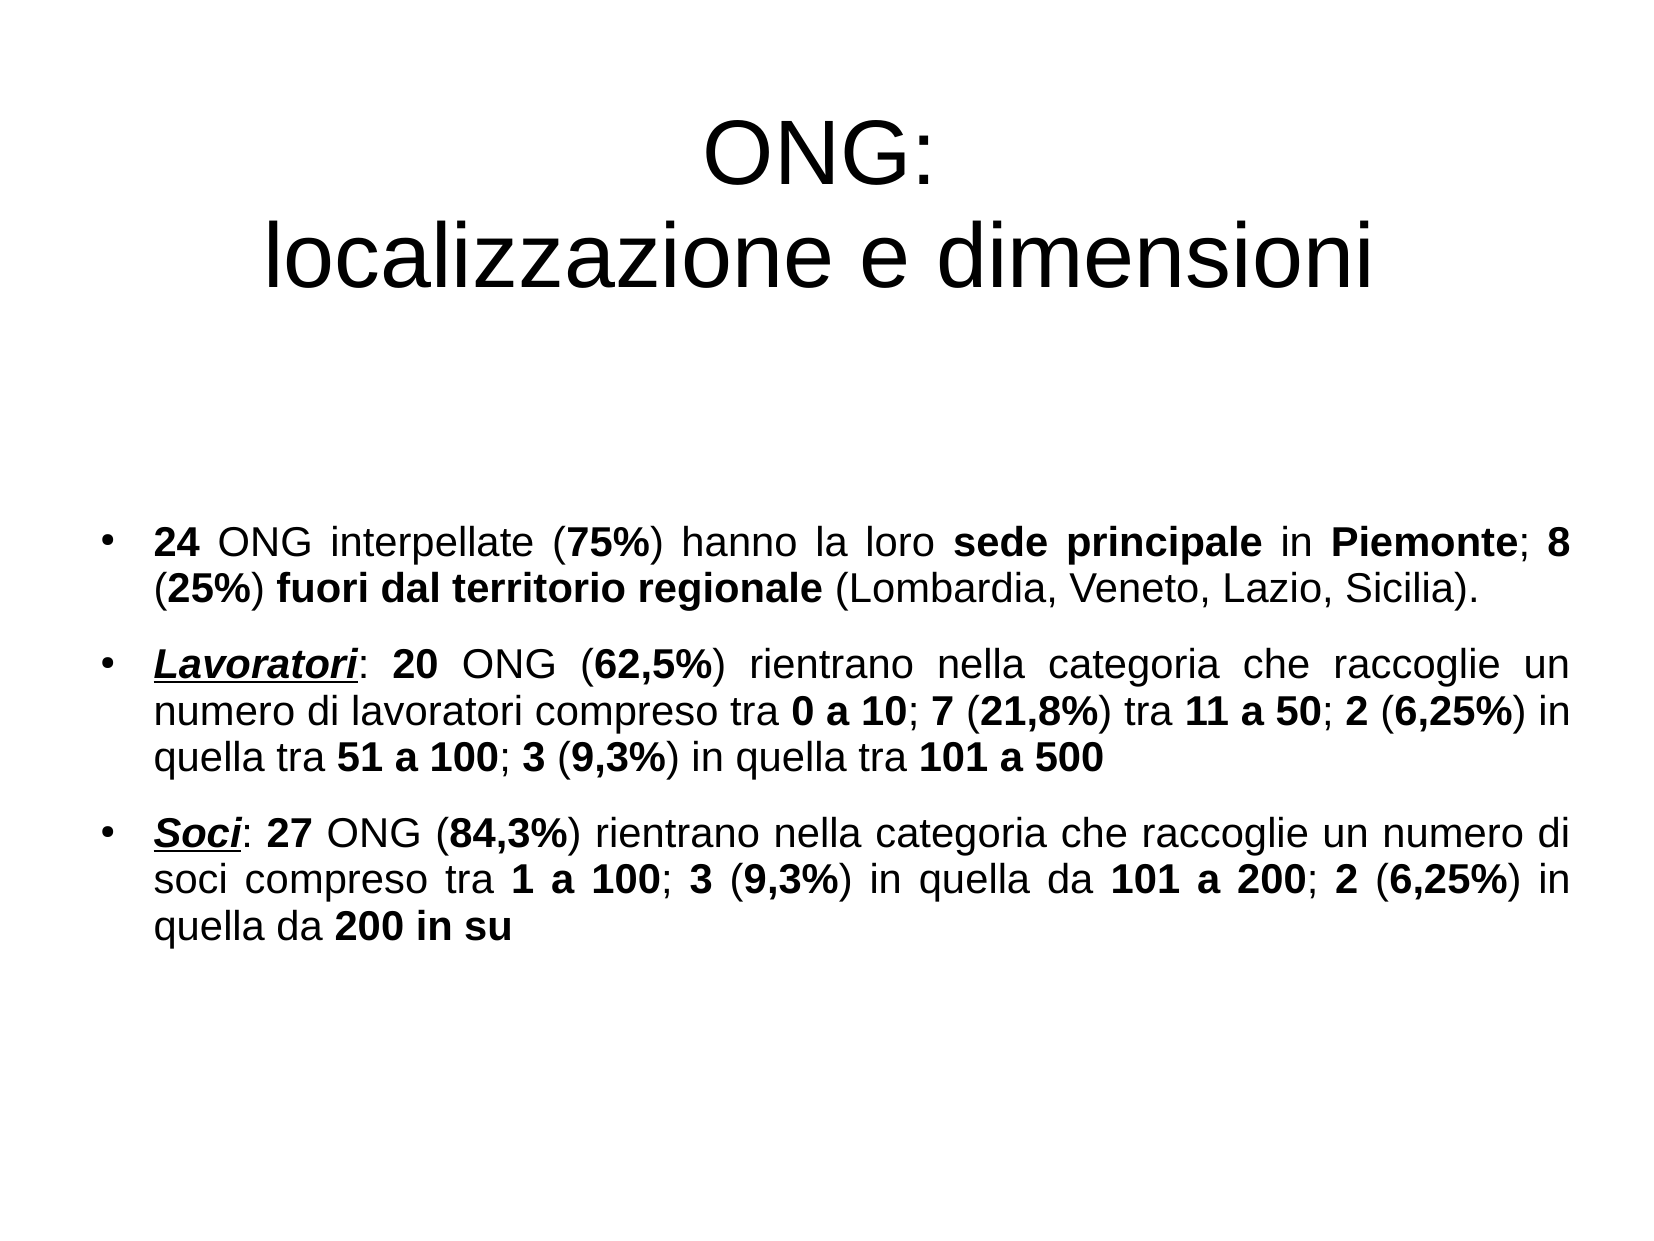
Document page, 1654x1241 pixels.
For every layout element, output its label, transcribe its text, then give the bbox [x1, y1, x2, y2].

list 24 ONG interpellate (75%) hanno la loro sede principale in Piemonte; 8 (25%) fuori dal territorio regionale (Lombardia, Veneto, Lazio, Sicilia). Lavoratori: 20 ONG (62,5%) rientrano nella categoria che raccoglie un numero di lavoratori compreso tra 0 a 10; 7 (21,8%) tra 11 a 50; 2 (6,25%) in quella tra 51 a 100; 3 (9,3%) in quella tra 101 a 500 Soci: 27 ONG (84,3%) rientrano nella categoria che raccoglie un numero di soci compreso tra 1 a 100; 3 (9,3%) in quella da 101 a 200; 2 (6,25%) in quella da 200 in su [82, 290, 1571, 1109]
title ONG: localizzazione e dimensioni [88, 100, 1577, 308]
